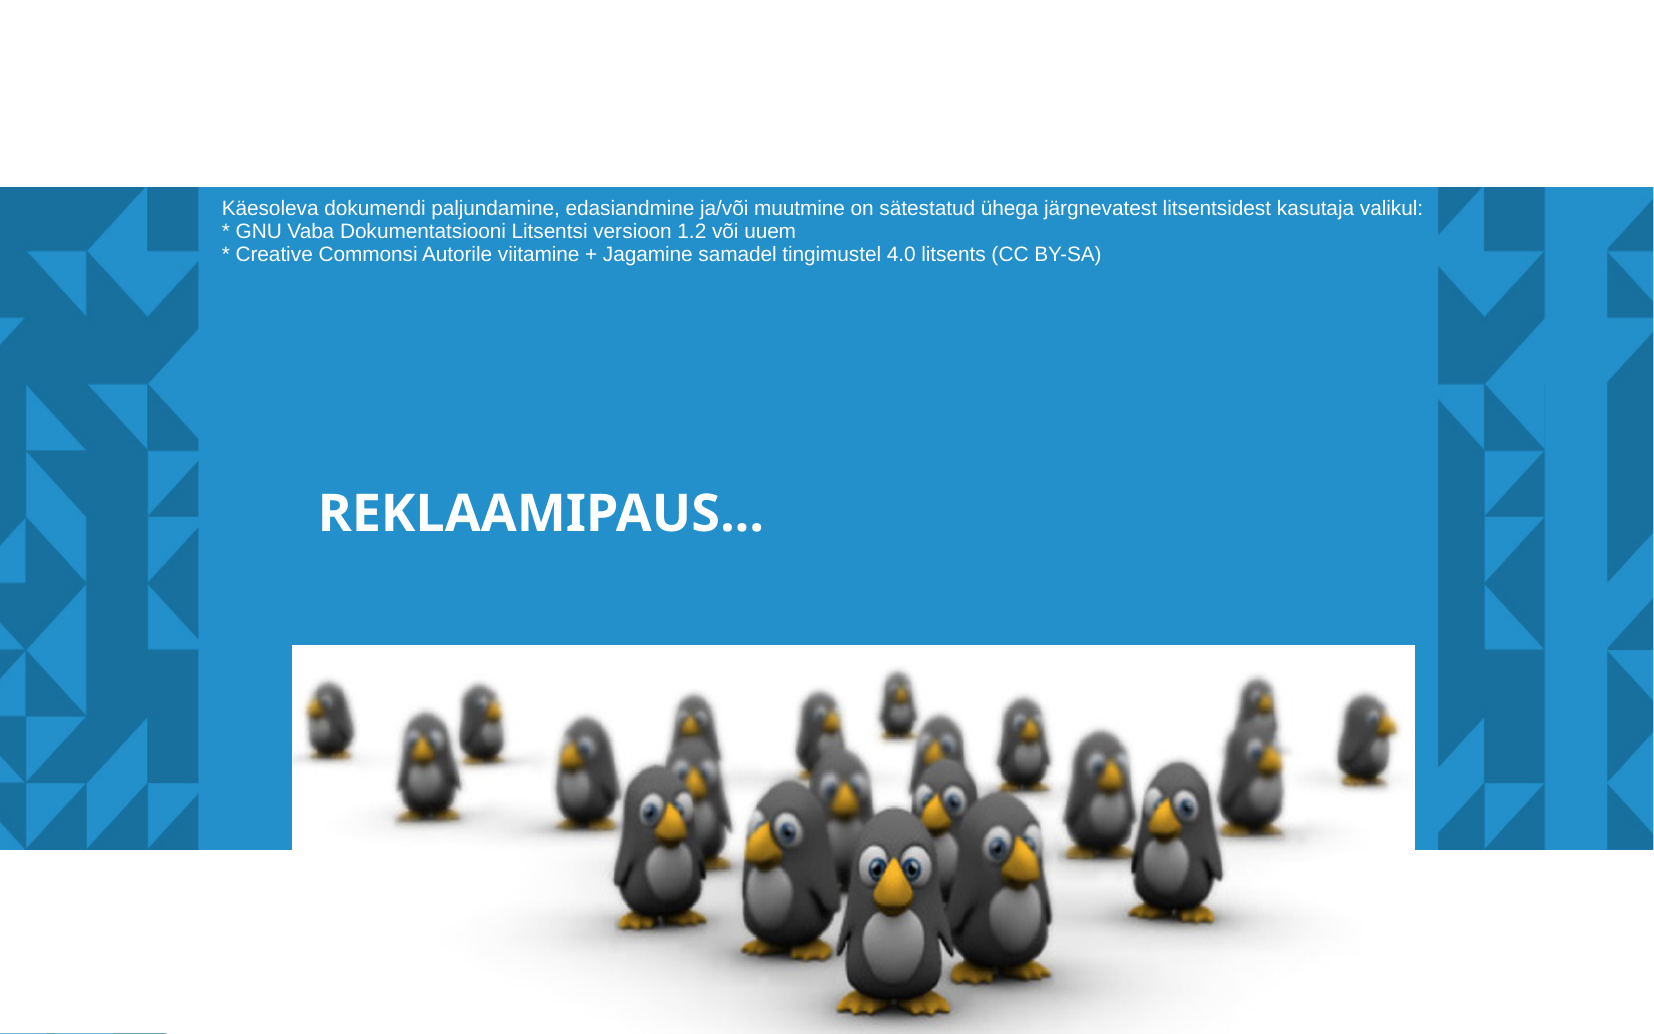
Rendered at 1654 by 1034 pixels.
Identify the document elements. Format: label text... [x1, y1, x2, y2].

list REKLAAMIPAUS... [317, 487, 1336, 645]
picture [0, 187, 1654, 1034]
